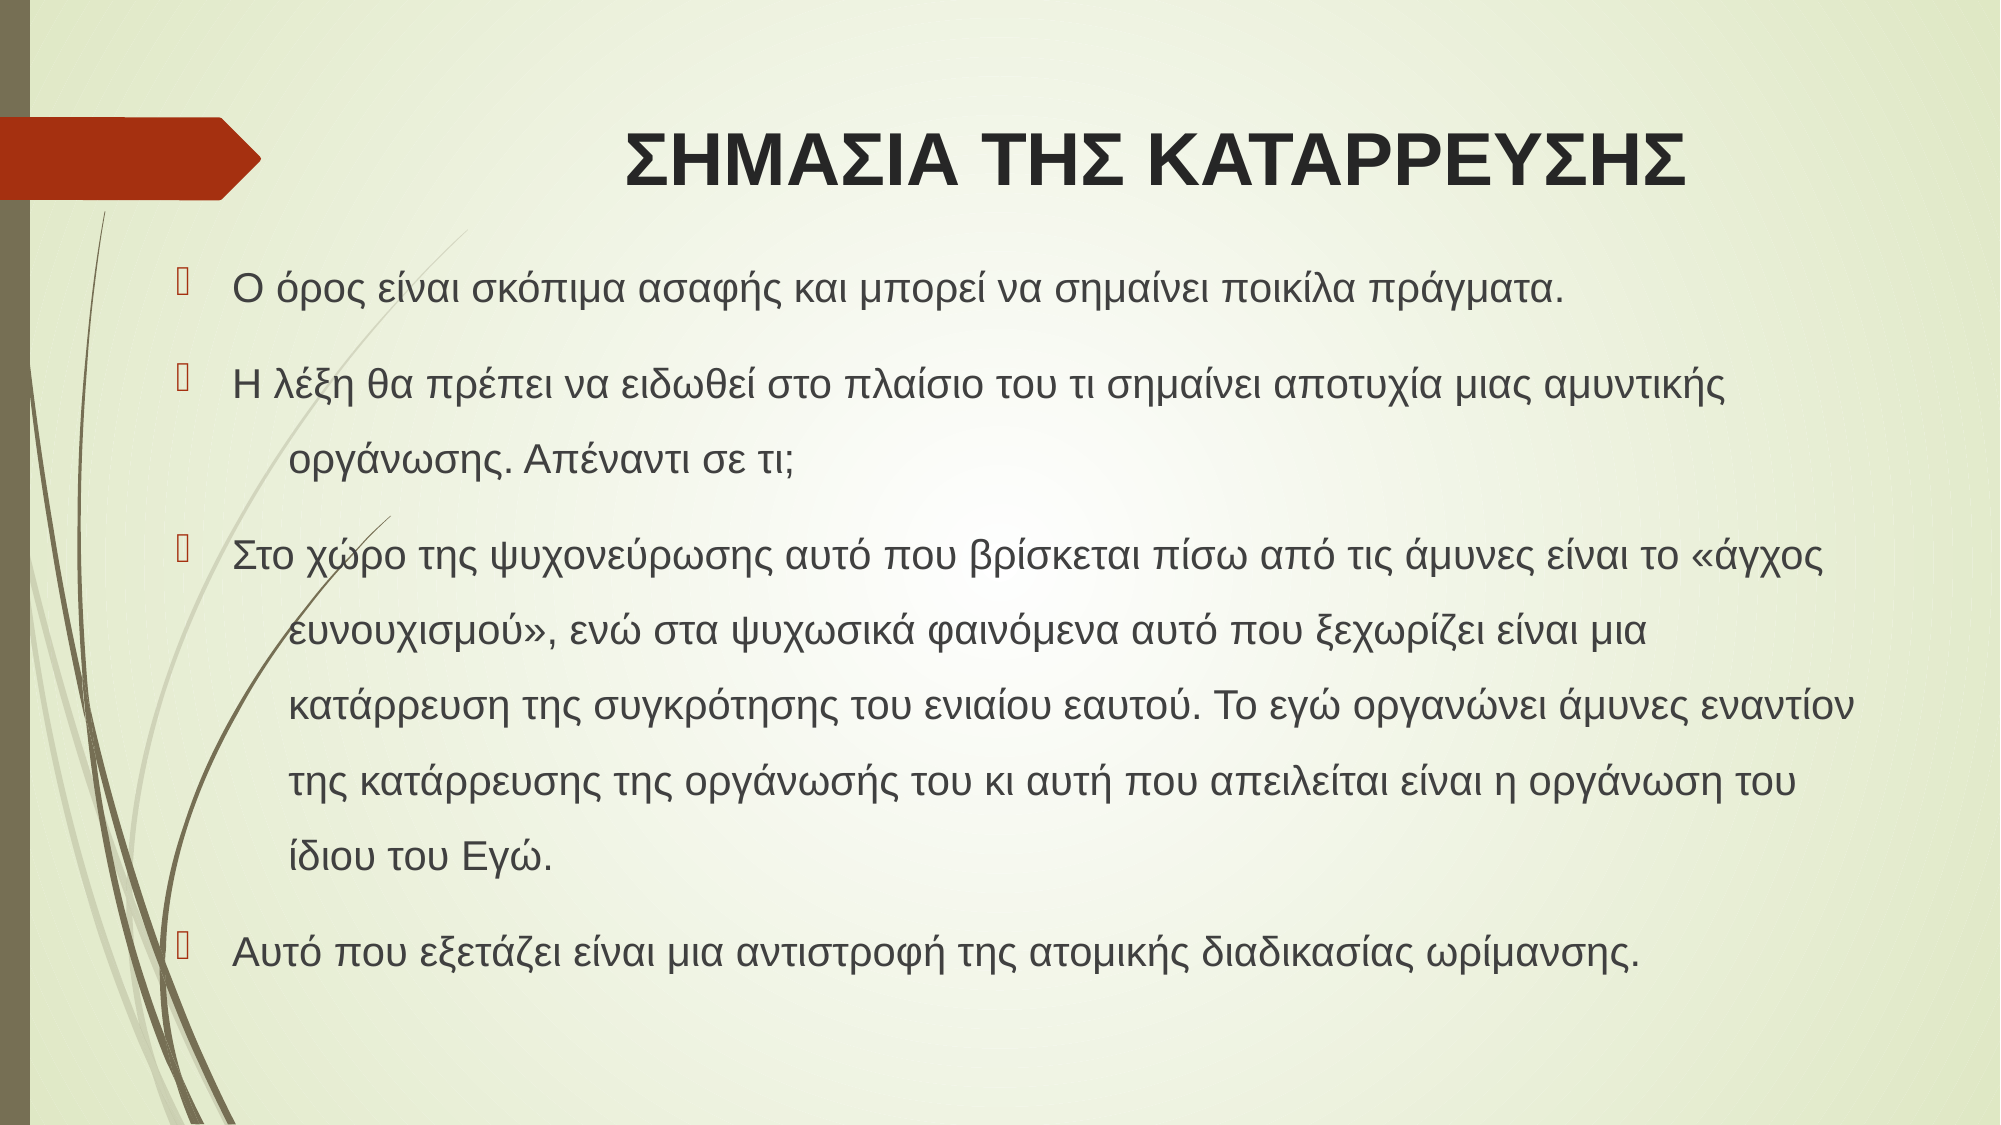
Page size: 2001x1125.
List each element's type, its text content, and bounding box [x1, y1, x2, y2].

title ΣΗΜΑΣΙΑ ΤΗΣ ΚΑΤΑΡΡΕΥΣΗΣ [425, 102, 1888, 228]
list Ο όρος είναι σκόπιμα ασαφής και μπορεί να σημαίνει ποικίλα πράγματα. Η λέξη θα πρέπει να ειδωθεί στο πλαίσιο του τι σημαίνει αποτυχία μιας αμυντικής οργάνωσης. Απέναντι σε τι; Στο χώρο της ψυχονεύρωσης αυτό που βρίσκεται πίσω από τις άμυνες είναι το «άγχος ευνουχισμού», ενώ στα ψυχωσικά φαινόμενα αυτό που ξεχωρίζει είναι μια κατάρρευση της συγκρότησης του ενιαίου εαυτού. Το εγώ οργανώνει άμυνες εναντίον της κατάρρευσης της οργάνωσής του κι αυτή που απειλείται είναι η οργάνωση του ίδιου του Εγώ. Αυτό που εξετάζει είναι μια αντιστροφή της ατομικής διαδικασίας ωρίμανσης. [160, 228, 1888, 1083]
